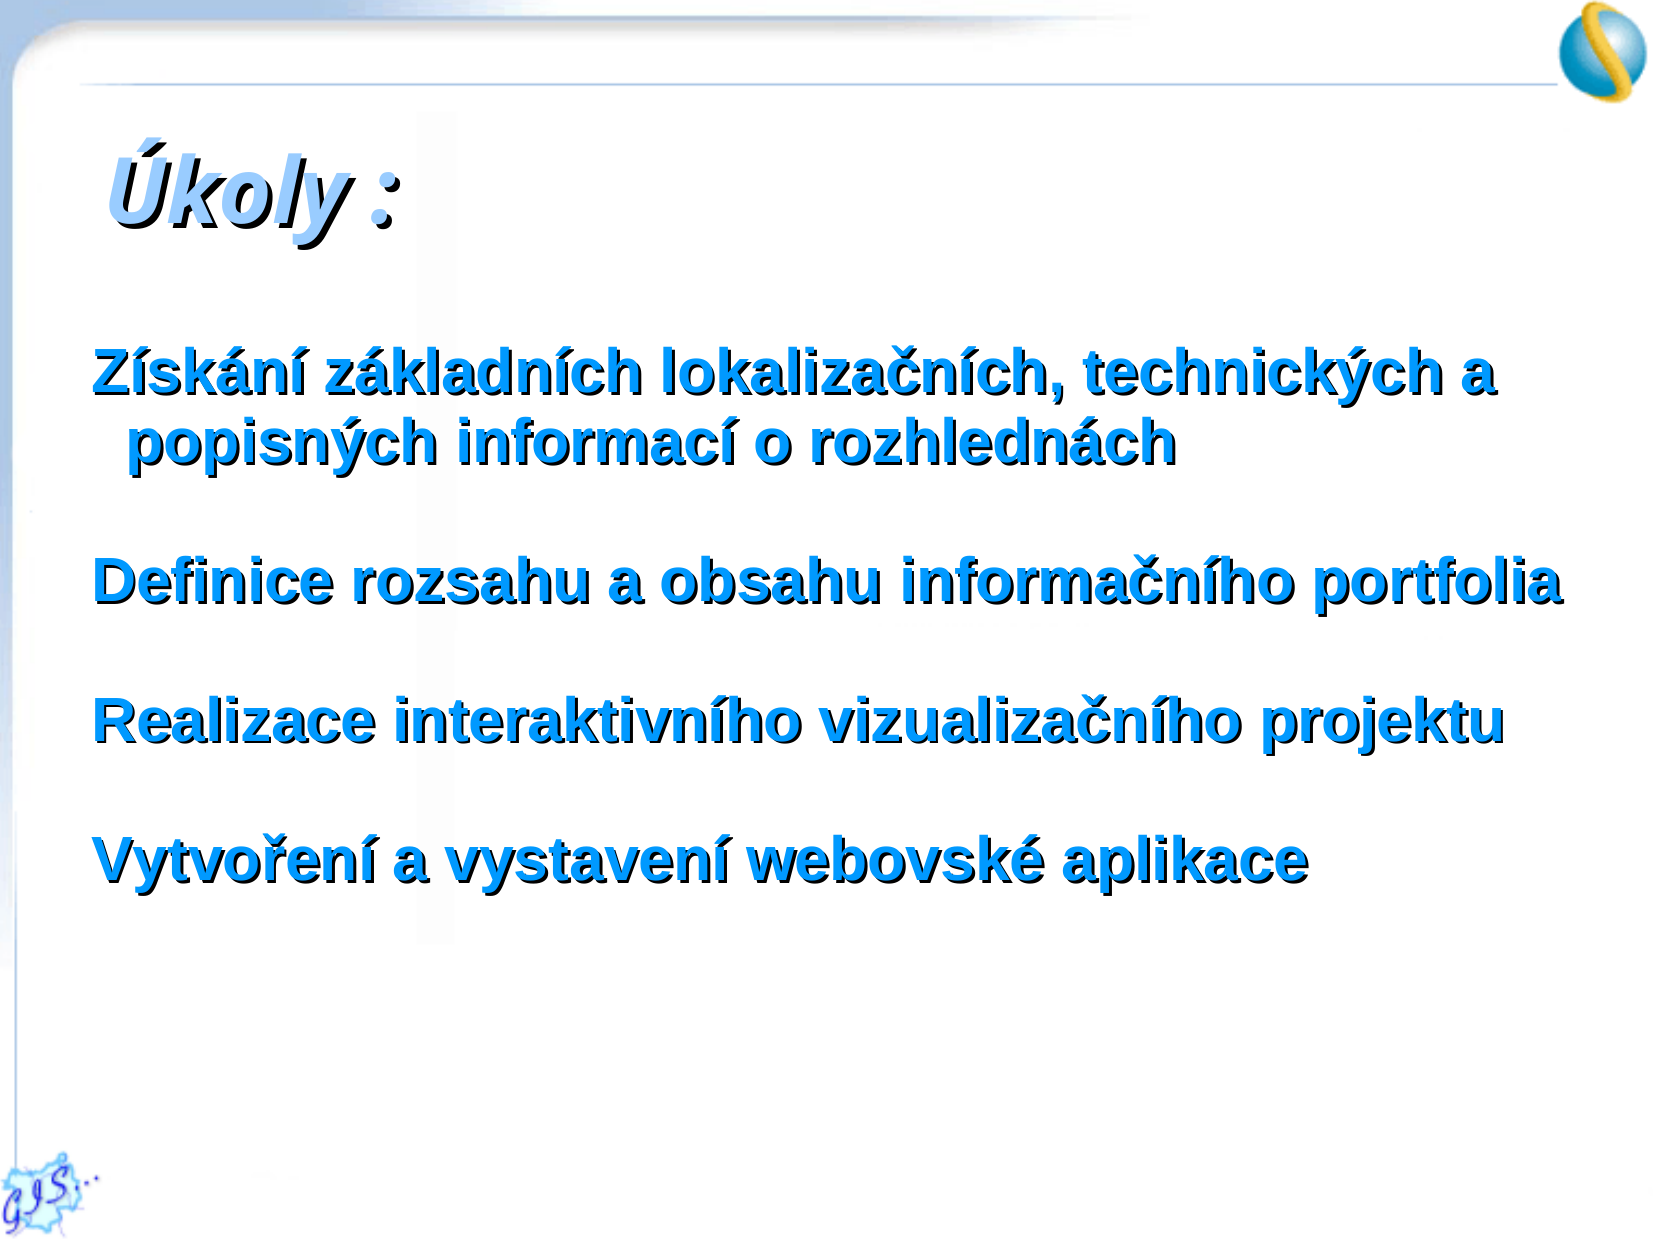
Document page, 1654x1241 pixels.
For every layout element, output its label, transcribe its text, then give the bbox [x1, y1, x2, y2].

text_box Získání základních lokalizačních, technických a popisných informací o rozhlednách Definice rozsahu a obsahu informačního portfolia Realizace interaktivního vizualizačního projektu Vytvoření a vystavení webovské aplikace [59, 328, 1605, 916]
text_box Úkoly : [88, 118, 739, 245]
picture [0, 0, 1654, 1241]
